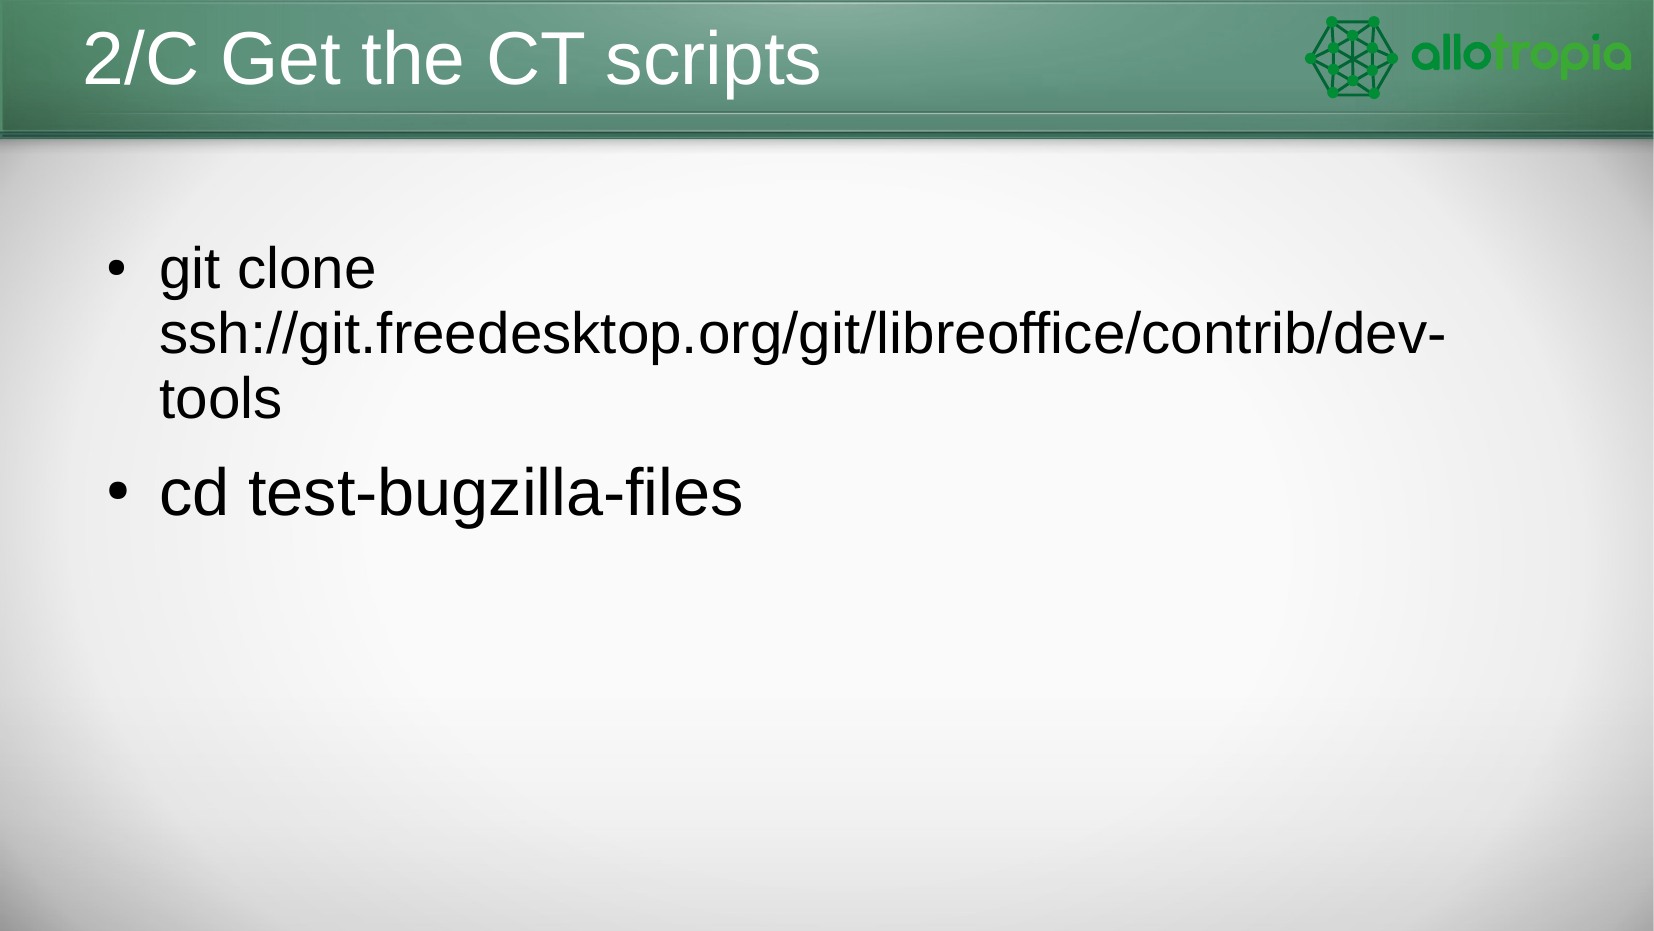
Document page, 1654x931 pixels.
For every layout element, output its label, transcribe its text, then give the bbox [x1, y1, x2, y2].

picture [0, 0, 1654, 931]
title 2/C Get the CT scripts [82, 0, 1235, 133]
list git clone ssh://git.freedesktop.org/git/libreoffice/contrib/dev-tools cd test-bugzilla-files [88, 236, 1565, 798]
